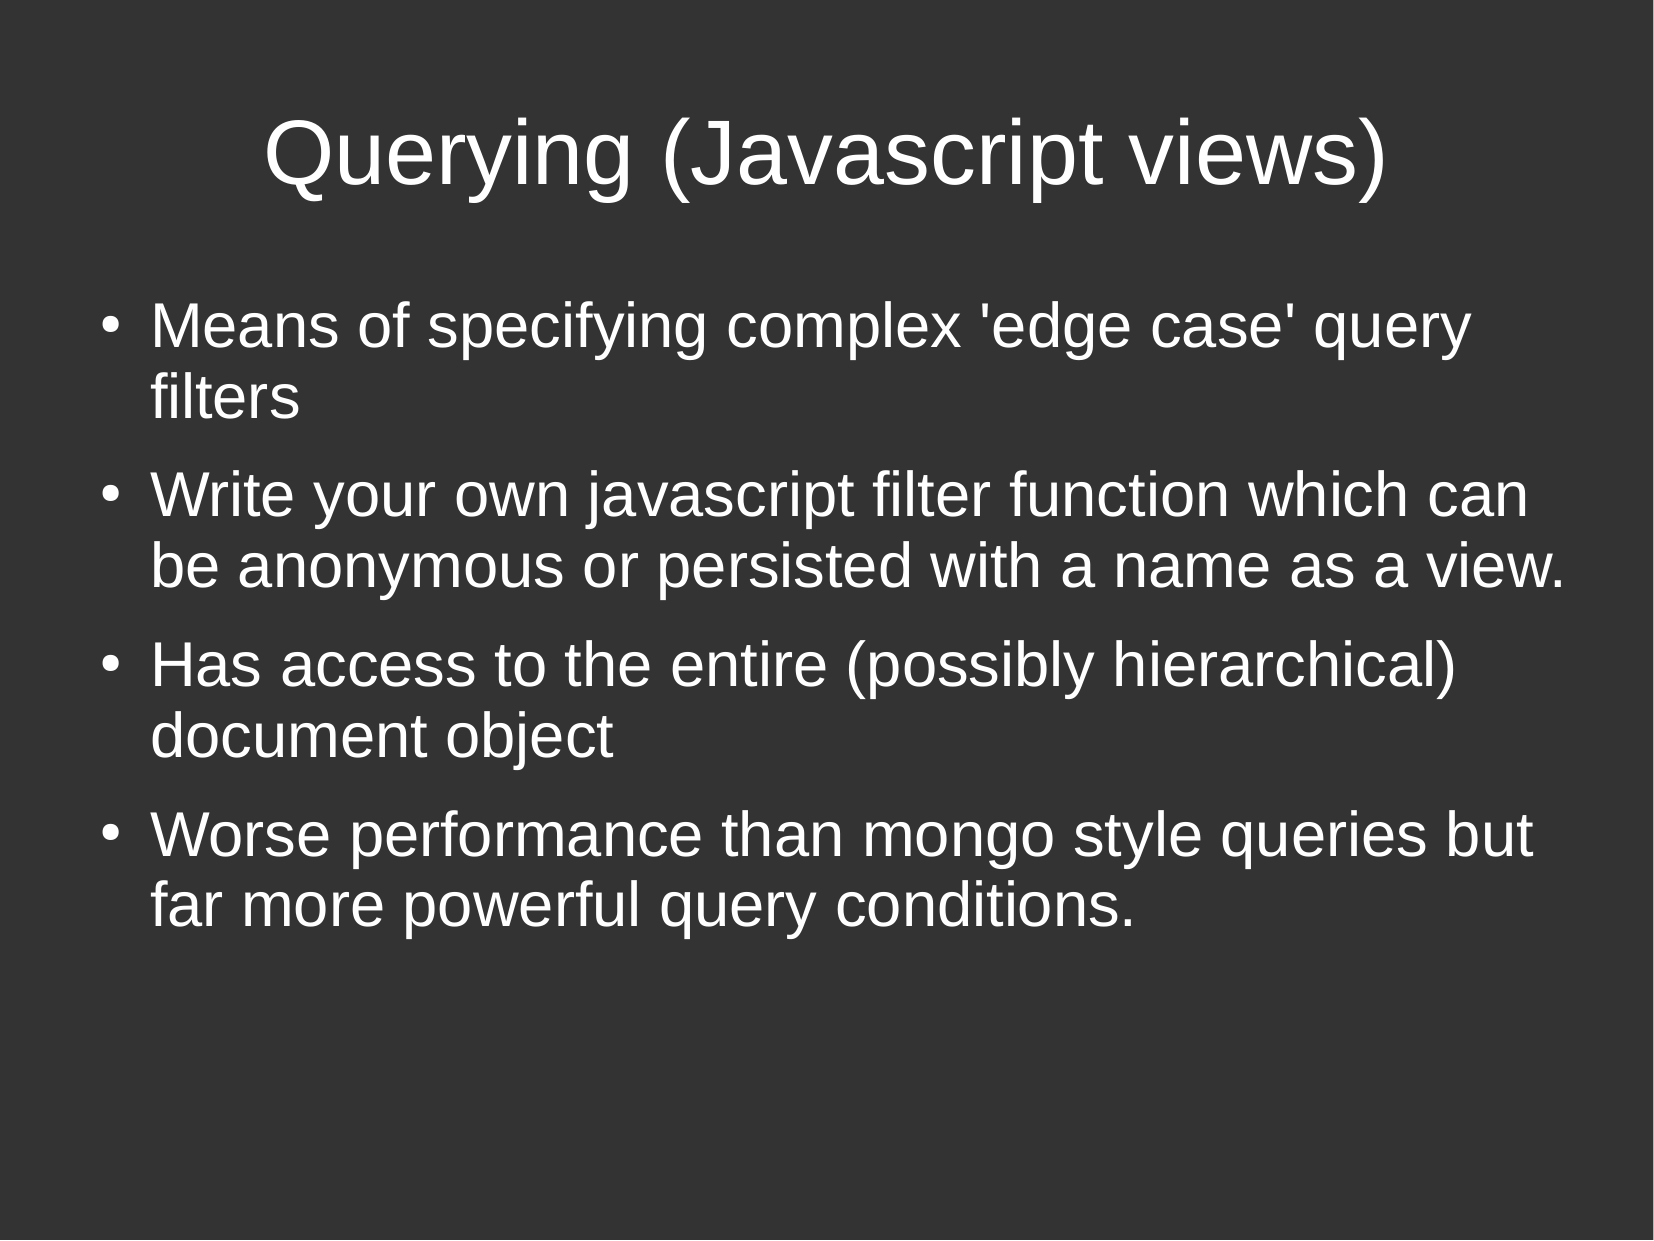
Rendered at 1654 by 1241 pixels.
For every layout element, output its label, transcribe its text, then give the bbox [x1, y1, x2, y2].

title Querying (Javascript views) [82, 49, 1571, 257]
list Means of specifying complex 'edge case' query filters Write your own javascript filter function which can be anonymous or persisted with a name as a view. Has access to the entire (possibly hierarchical) document object Worse performance than mongo style queries but far more powerful query conditions. [82, 290, 1571, 1010]
